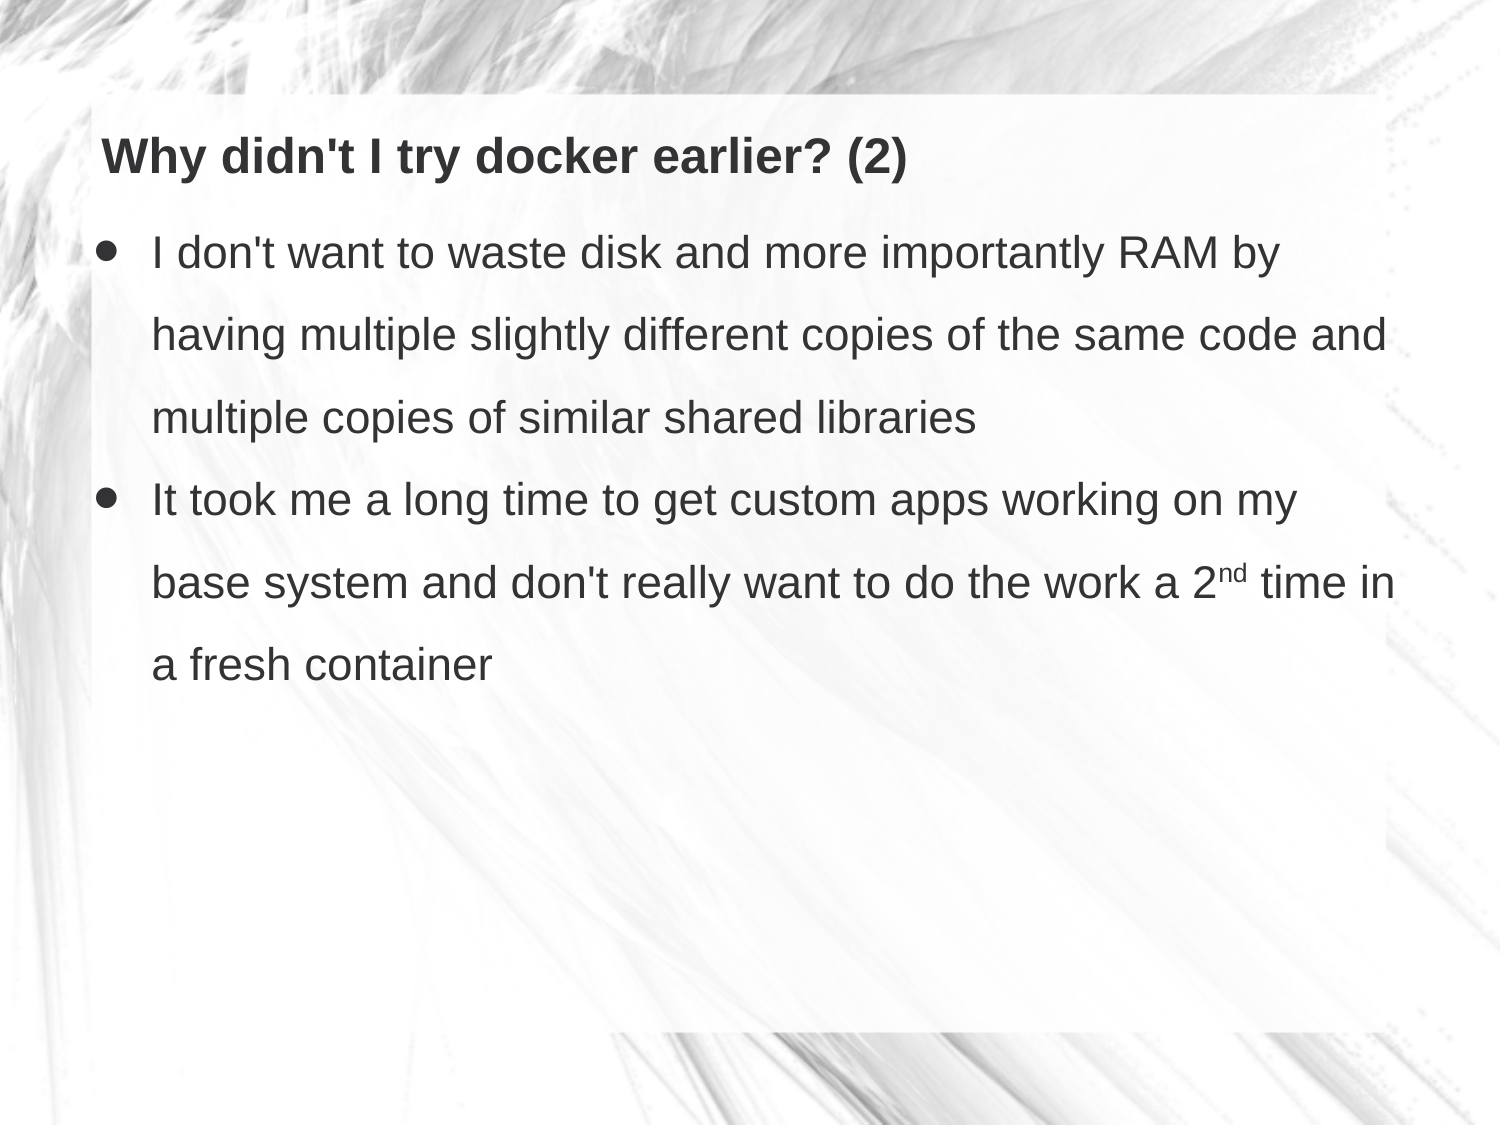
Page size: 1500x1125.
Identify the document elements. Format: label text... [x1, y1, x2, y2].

list I don't want to waste disk and more importantly RAM by having multiple slightly different copies of the same code and multiple copies of similar shared libraries It took me a long time to get custom apps working on my base system and don't really want to do the work a 2nd time in a fresh container [61, 180, 1412, 931]
picture [0, 0, 1500, 1125]
title Why didn't I try docker earlier? (2) [61, 108, 1412, 180]
